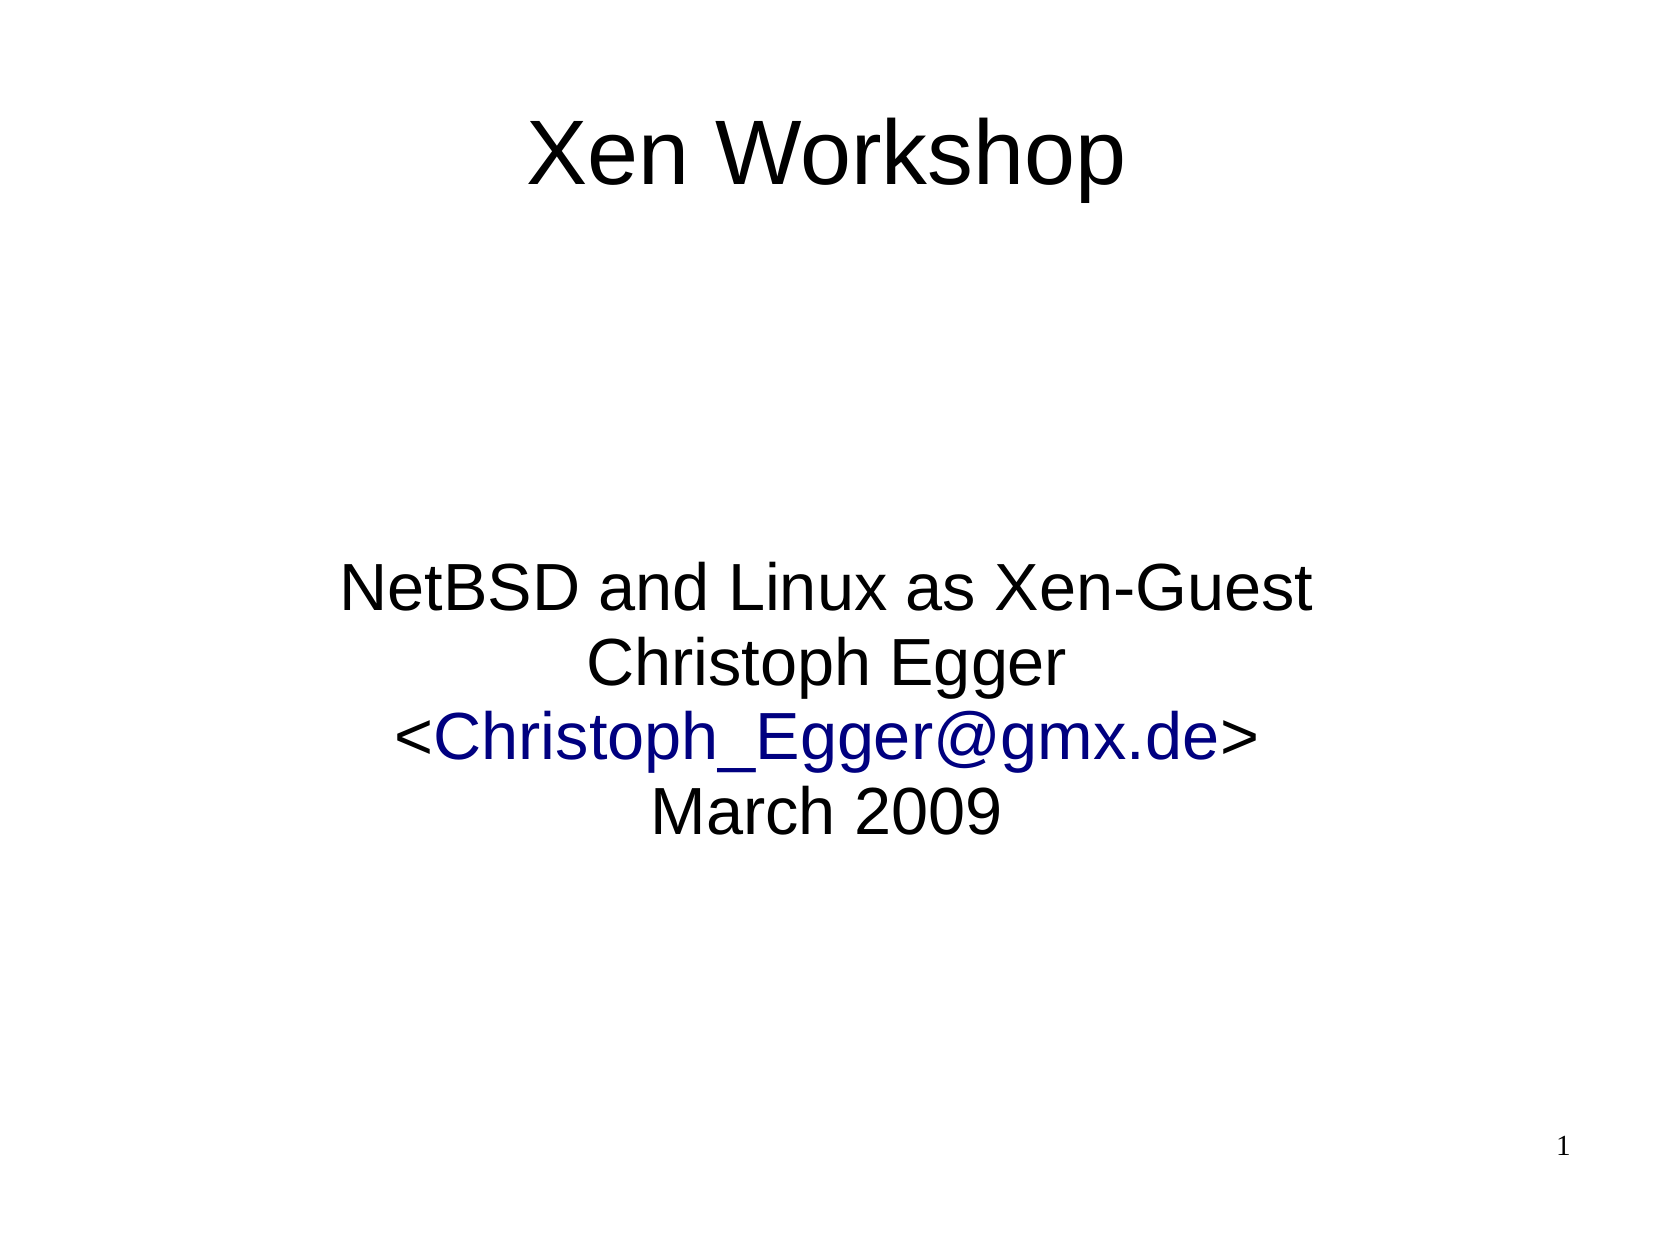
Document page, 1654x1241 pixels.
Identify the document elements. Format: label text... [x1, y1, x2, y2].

title Xen Workshop [82, 49, 1571, 257]
subtitle NetBSD and Linux as Xen-Guest Christoph Egger <Christoph_Egger@gmx.de> March 2009 [82, 290, 1571, 1109]
